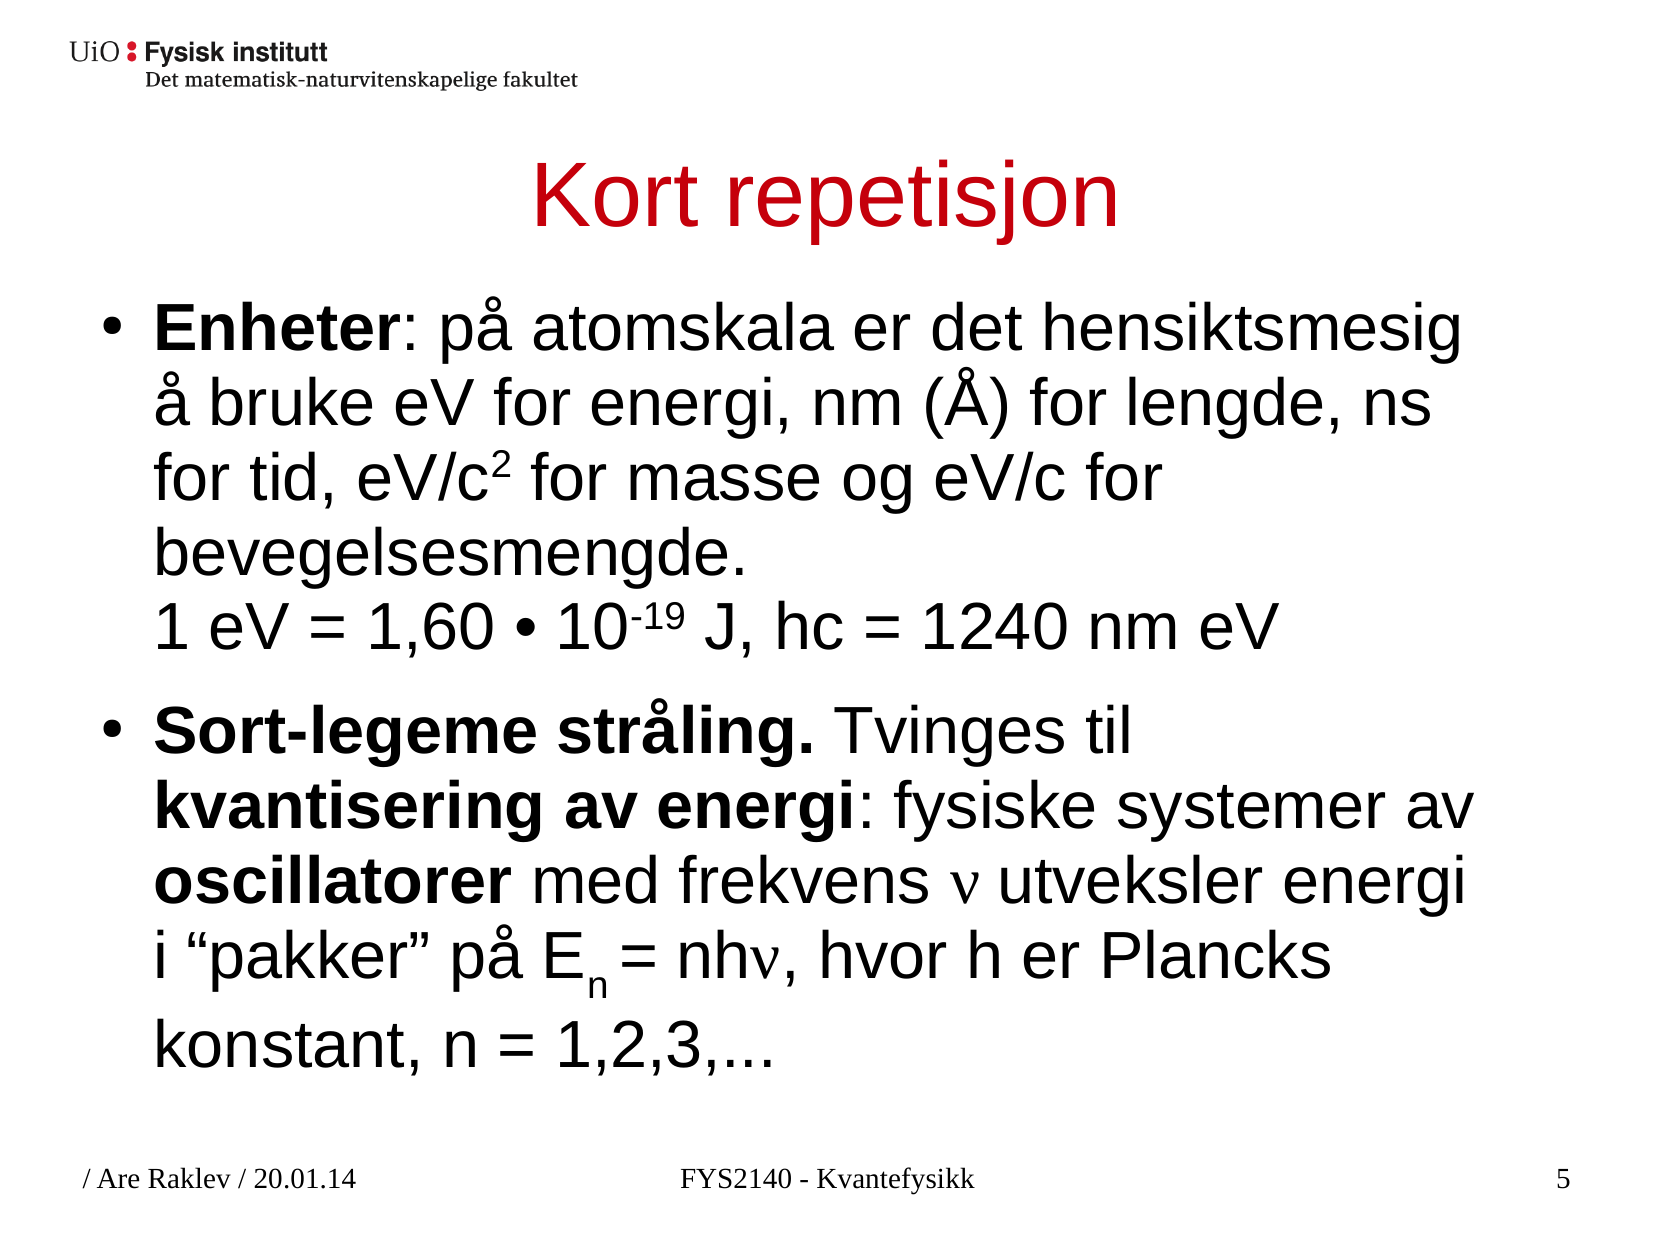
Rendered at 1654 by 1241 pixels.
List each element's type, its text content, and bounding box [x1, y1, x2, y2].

picture [68, 37, 581, 93]
title Kort repetisjon [82, 90, 1571, 298]
list Enheter: på atomskala er det hensiktsmesig å bruke eV for energi, nm (Å) for lengde, ns for tid, eV/c2 for masse og eV/c for bevegelsesmengde. 1 eV = 1,60 • 10-19 J, hc = 1240 nm eV Sort-legeme stråling. Tvinges til kvantisering av energi: fysiske systemer av oscillatorer med frekvens ν utveksler energi i “pakker” på En = nhν, hvor h er Plancks konstant, n = 1,2,3,... [82, 290, 1501, 1094]
